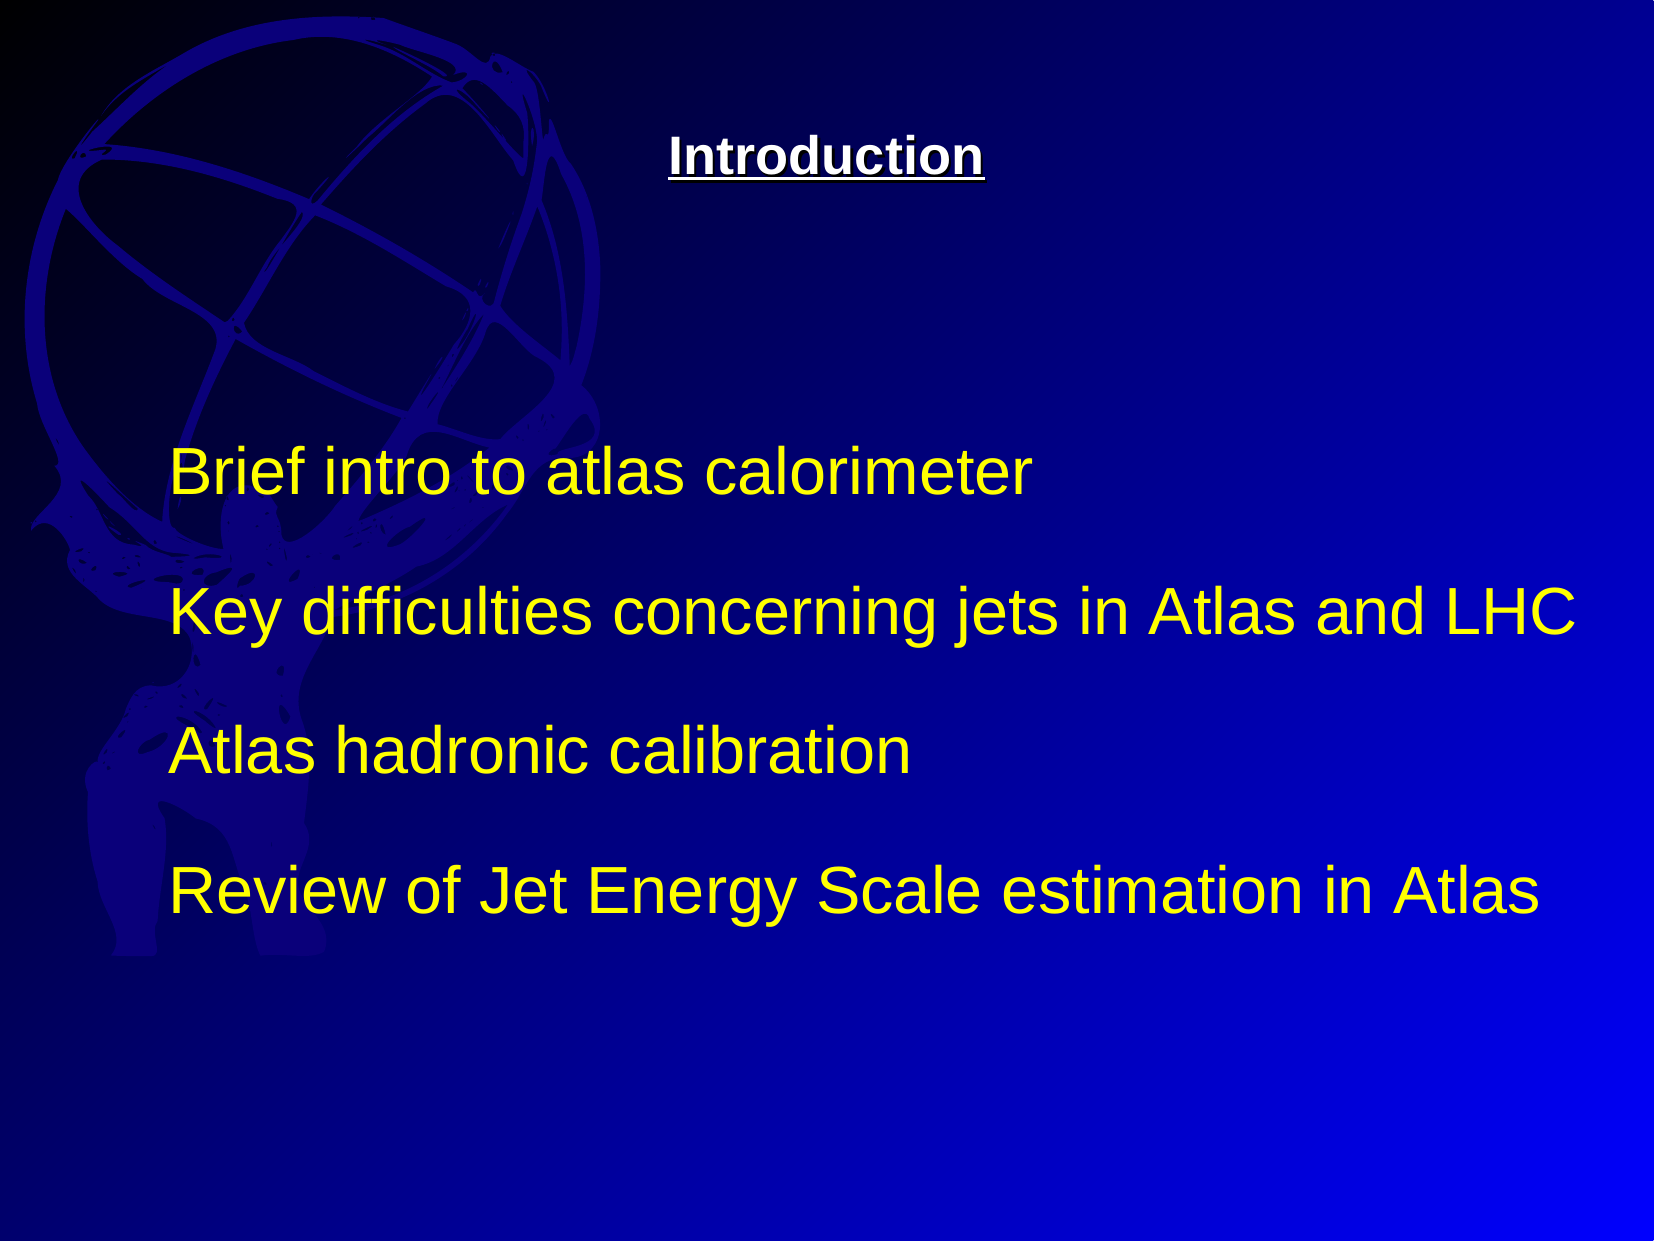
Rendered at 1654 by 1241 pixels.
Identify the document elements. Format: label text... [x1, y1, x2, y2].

text_box Introduction [653, 118, 1000, 203]
text_box Brief intro to atlas calorimeter Key difficulties concerning jets in Atlas and LHC Atlas hadronic calibration Review of Jet Energy Scale estimation in Atlas [118, 426, 1630, 969]
